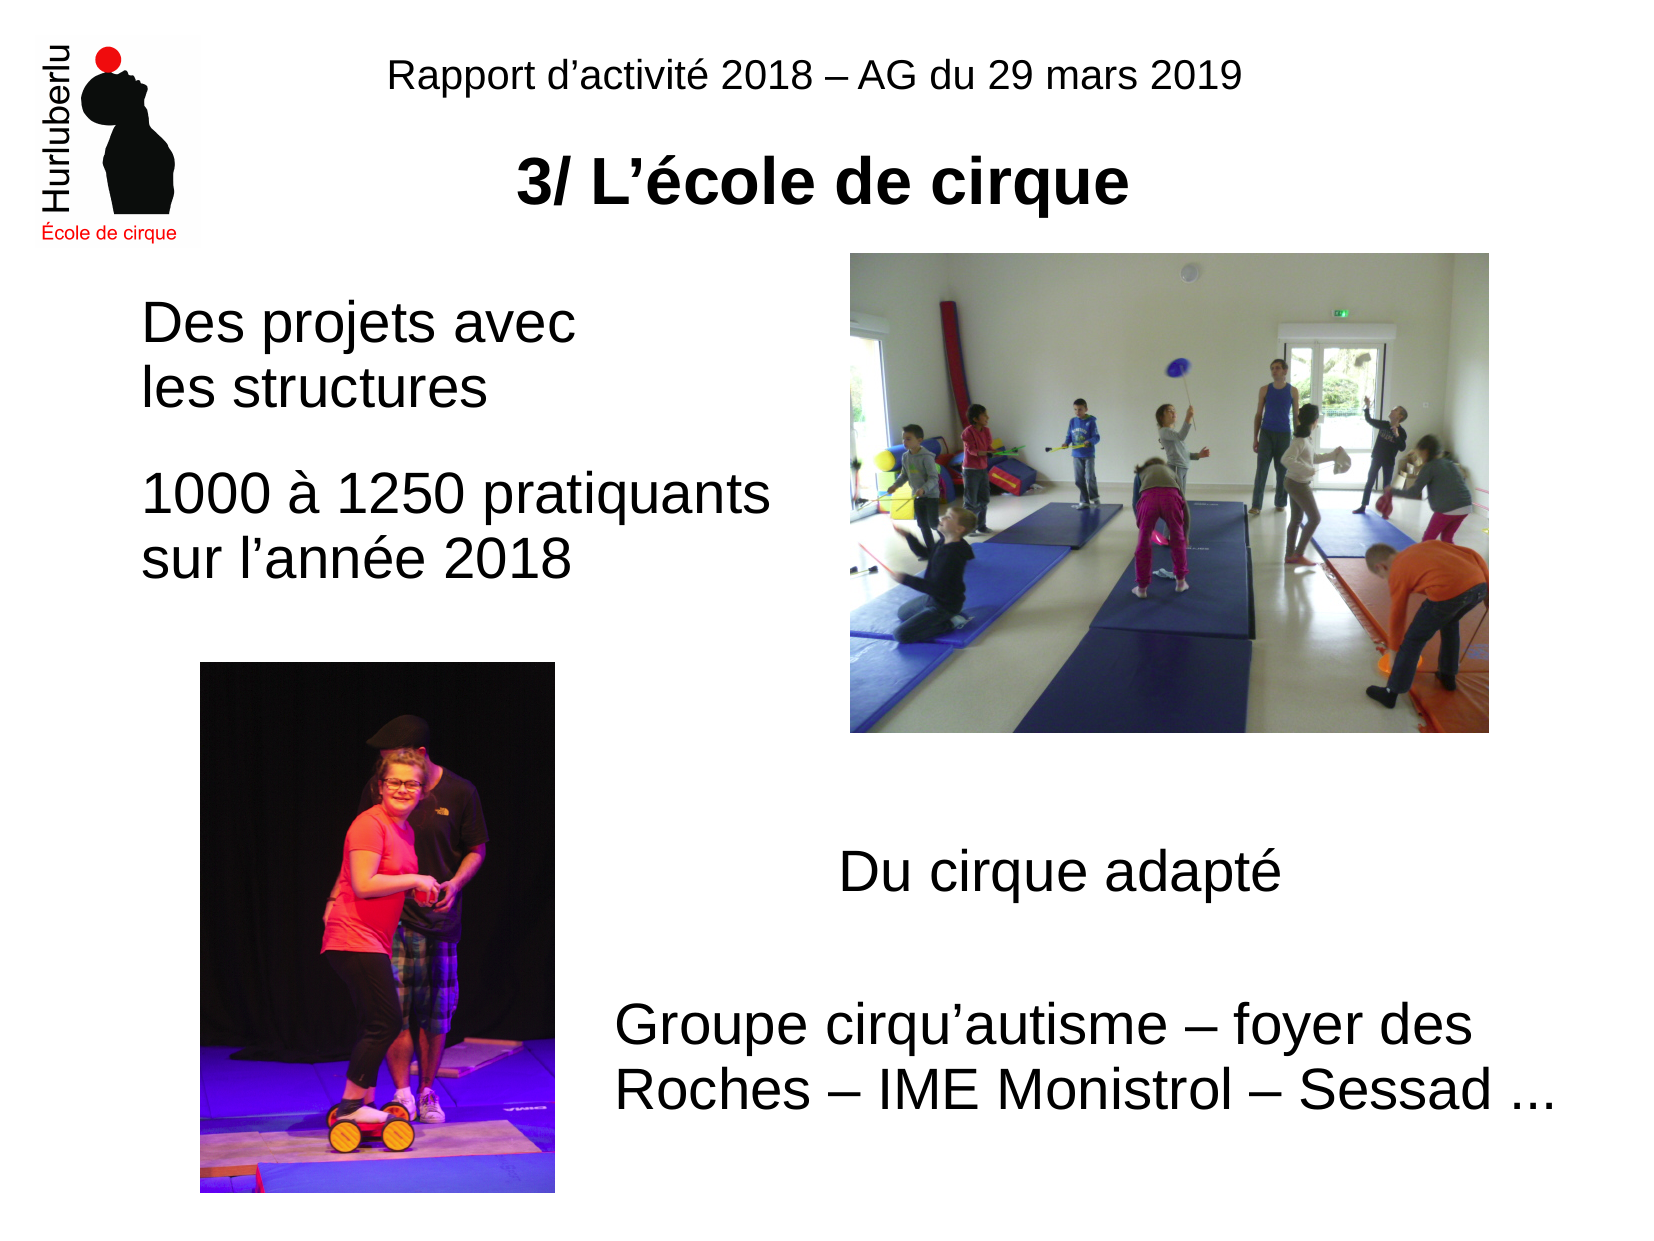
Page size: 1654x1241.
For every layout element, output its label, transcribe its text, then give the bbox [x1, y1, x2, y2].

text_box 1000 à 1250 pratiquants sur l’année 2018 [141, 460, 1335, 591]
picture [35, 35, 201, 249]
title Rapport d’activité 2018 – AG du 29 mars 2019 3/ L’école de cirque [70, 23, 1559, 248]
text_box Des projets avec les structures [141, 289, 850, 420]
picture [200, 662, 555, 1193]
picture [850, 253, 1489, 733]
text_box Du cirque adapté [838, 838, 1654, 969]
text_box Groupe cirqu’autisme – foyer des Roches – IME Monistrol – Sessad ... [614, 992, 1630, 1123]
